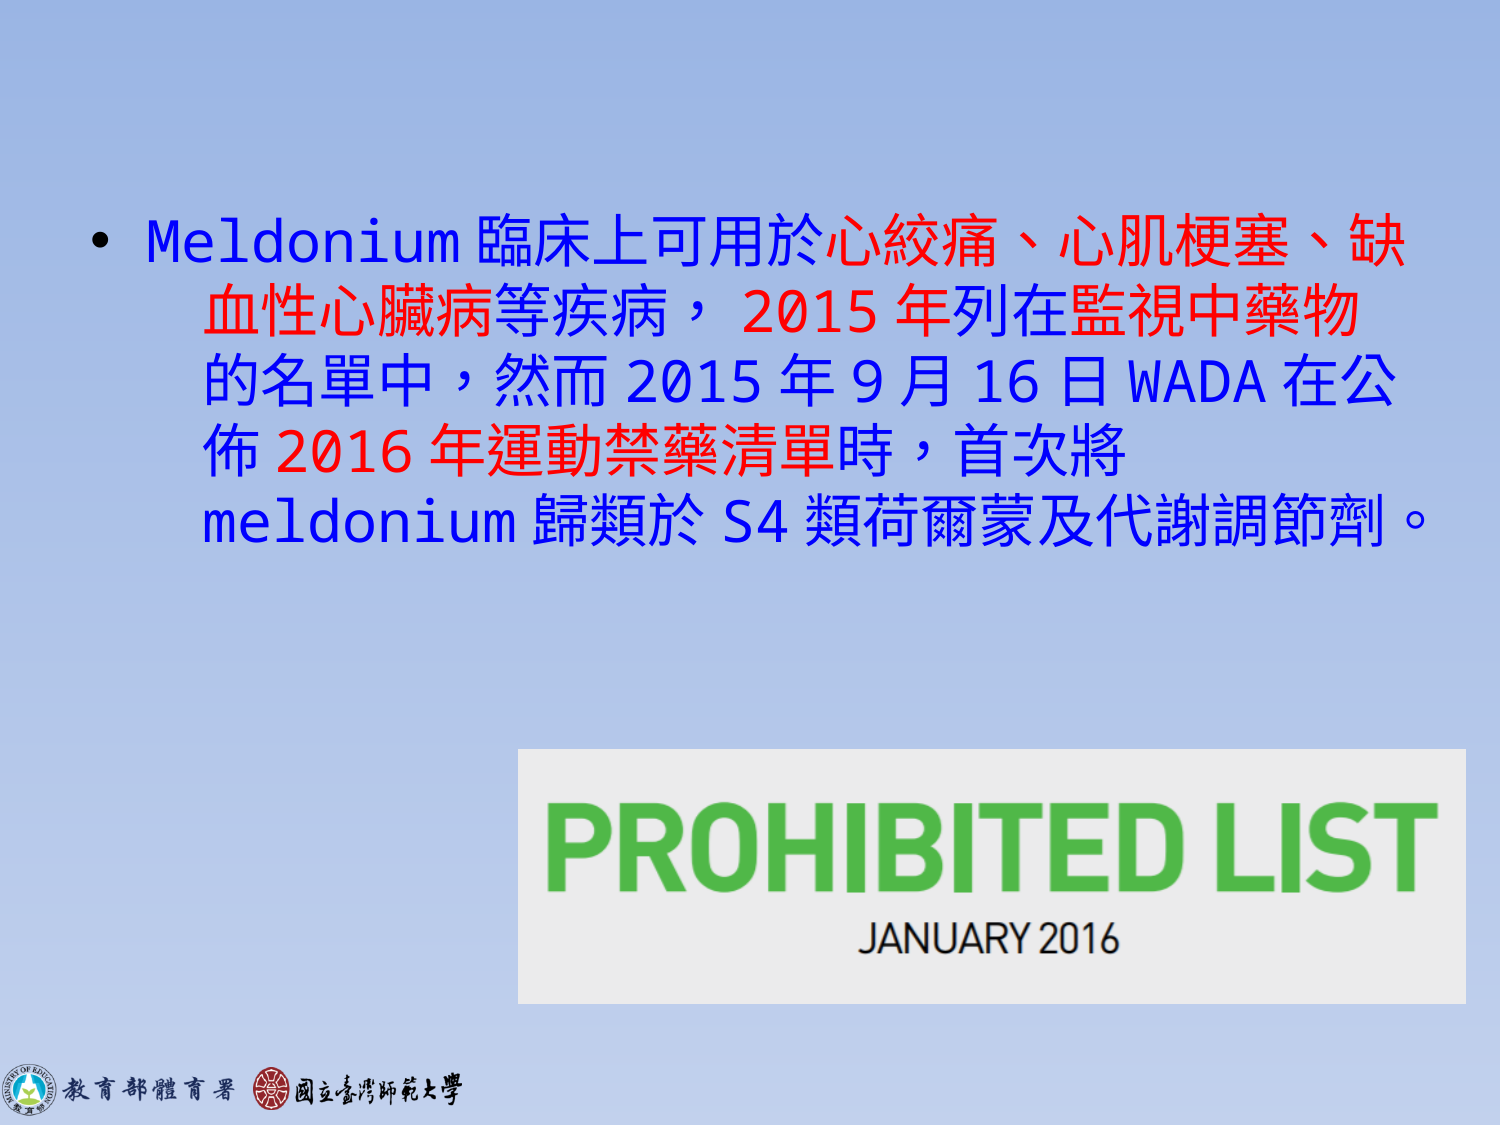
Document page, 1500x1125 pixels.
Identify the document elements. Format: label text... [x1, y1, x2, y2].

list Meldonium臨床上可用於心絞痛、心肌梗塞、缺血性心臟病等疾病，2015年列在監視中藥物的名單中，然而2015年9月16日WADA在公佈2016年運動禁藥清單時，首次將meldonium歸類於S4類荷爾蒙及代謝調節劑。 [75, 197, 1426, 685]
picture [518, 750, 1466, 1005]
